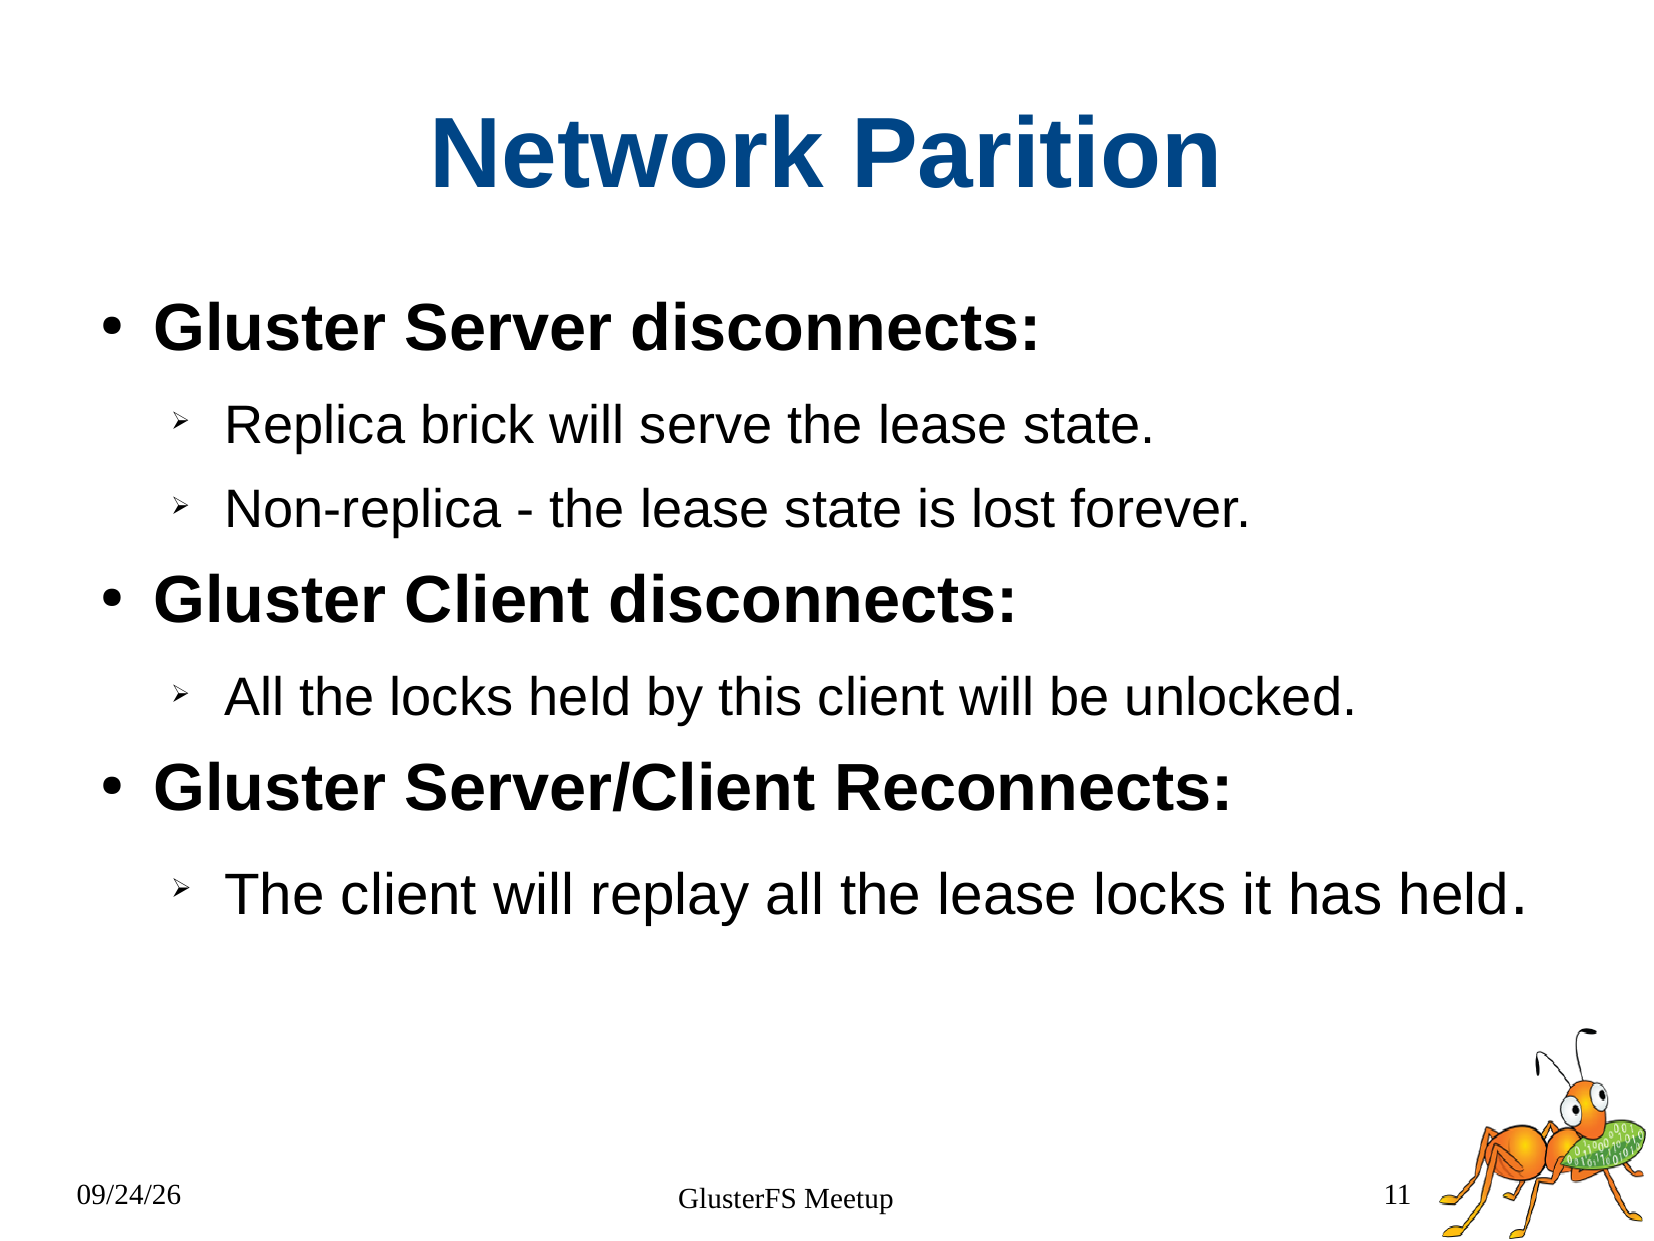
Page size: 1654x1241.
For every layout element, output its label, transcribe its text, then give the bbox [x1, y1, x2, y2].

title Network Parition [82, 49, 1571, 257]
list Gluster Server disconnects: Replica brick will serve the lease state. Non-replica - the lease state is lost forever. Gluster Client disconnects: All the locks held by this client will be unlocked. Gluster Server/Client Reconnects: The client will replay all the lease locks it has held. [82, 290, 1571, 1066]
picture [1436, 1027, 1648, 1241]
